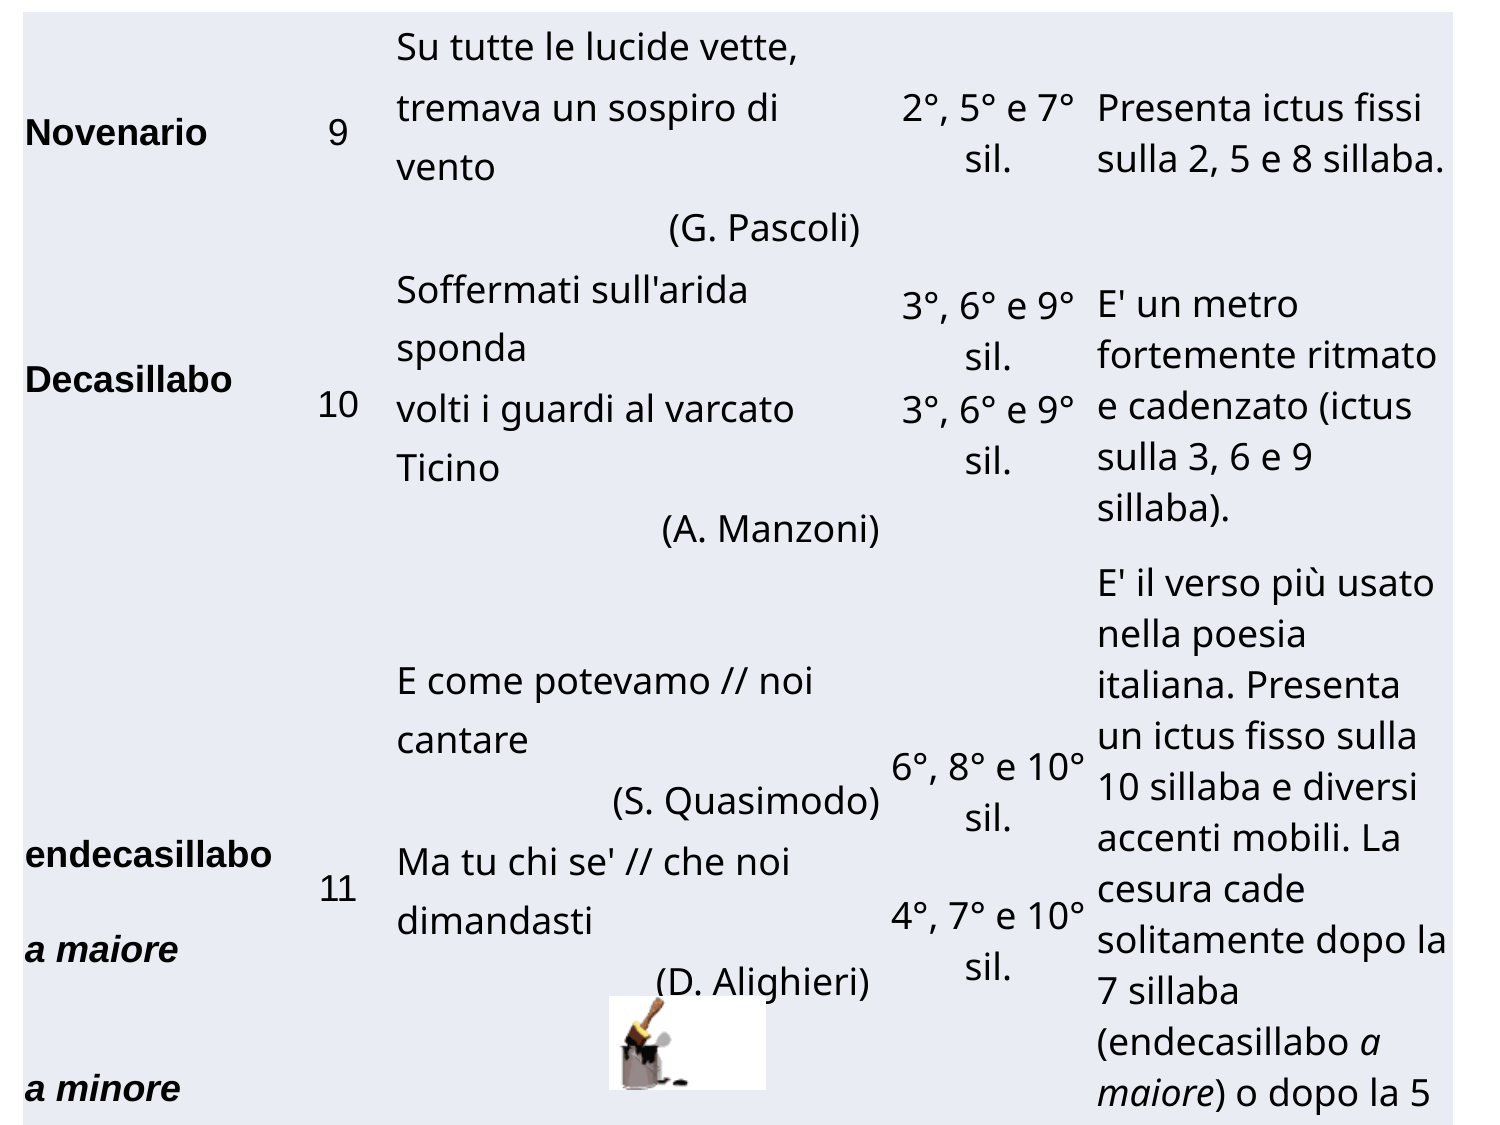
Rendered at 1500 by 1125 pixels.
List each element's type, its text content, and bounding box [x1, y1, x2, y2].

table_header 2°, 5° e 7° sil. [881, 12, 1096, 254]
table_cell Decasillabo [23, 254, 281, 555]
table_header Presenta ictus fissi sulla 2, 5 e 8 sillaba. [1096, 12, 1453, 254]
table_cell 10 [281, 254, 395, 555]
table_cell endecasillabo a maiore a minore [23, 555, 281, 1125]
table_cell 11 [281, 555, 395, 1125]
table_cell E' un metro fortemente ritmato e cadenzato (ictus sulla 3, 6 e 9 sillaba). [1096, 254, 1453, 555]
table_cell E' il verso più usato nella poesia italiana. Presenta un ictus fisso sulla 10 sillaba e diversi accenti mobili. La cesura cade solitamente dopo la 7 sillaba (endecasillabo a maiore) o dopo la 5 (endecasillabo a minore). [1096, 555, 1453, 1125]
table_cell Soffermati sull'arida sponda volti i guardi al varcato Ticino (A. Manzoni) [395, 254, 881, 555]
table_header 9 [281, 12, 395, 254]
picture [609, 996, 766, 1090]
table_cell 6°, 8° e 10° sil. 4°, 7° e 10° sil. [881, 555, 1096, 1125]
table_cell E come potevamo // noi cantare (S. Quasimodo) Ma tu chi se' // che noi dimandasti (D. Alighieri) [395, 555, 881, 1125]
table_header Su tutte le lucide vette, tremava un sospiro di vento (G. Pascoli) [395, 12, 881, 254]
table_header Novenario [23, 12, 281, 254]
table_cell 3°, 6° e 9° sil. 3°, 6° e 9° sil. [881, 254, 1096, 555]
